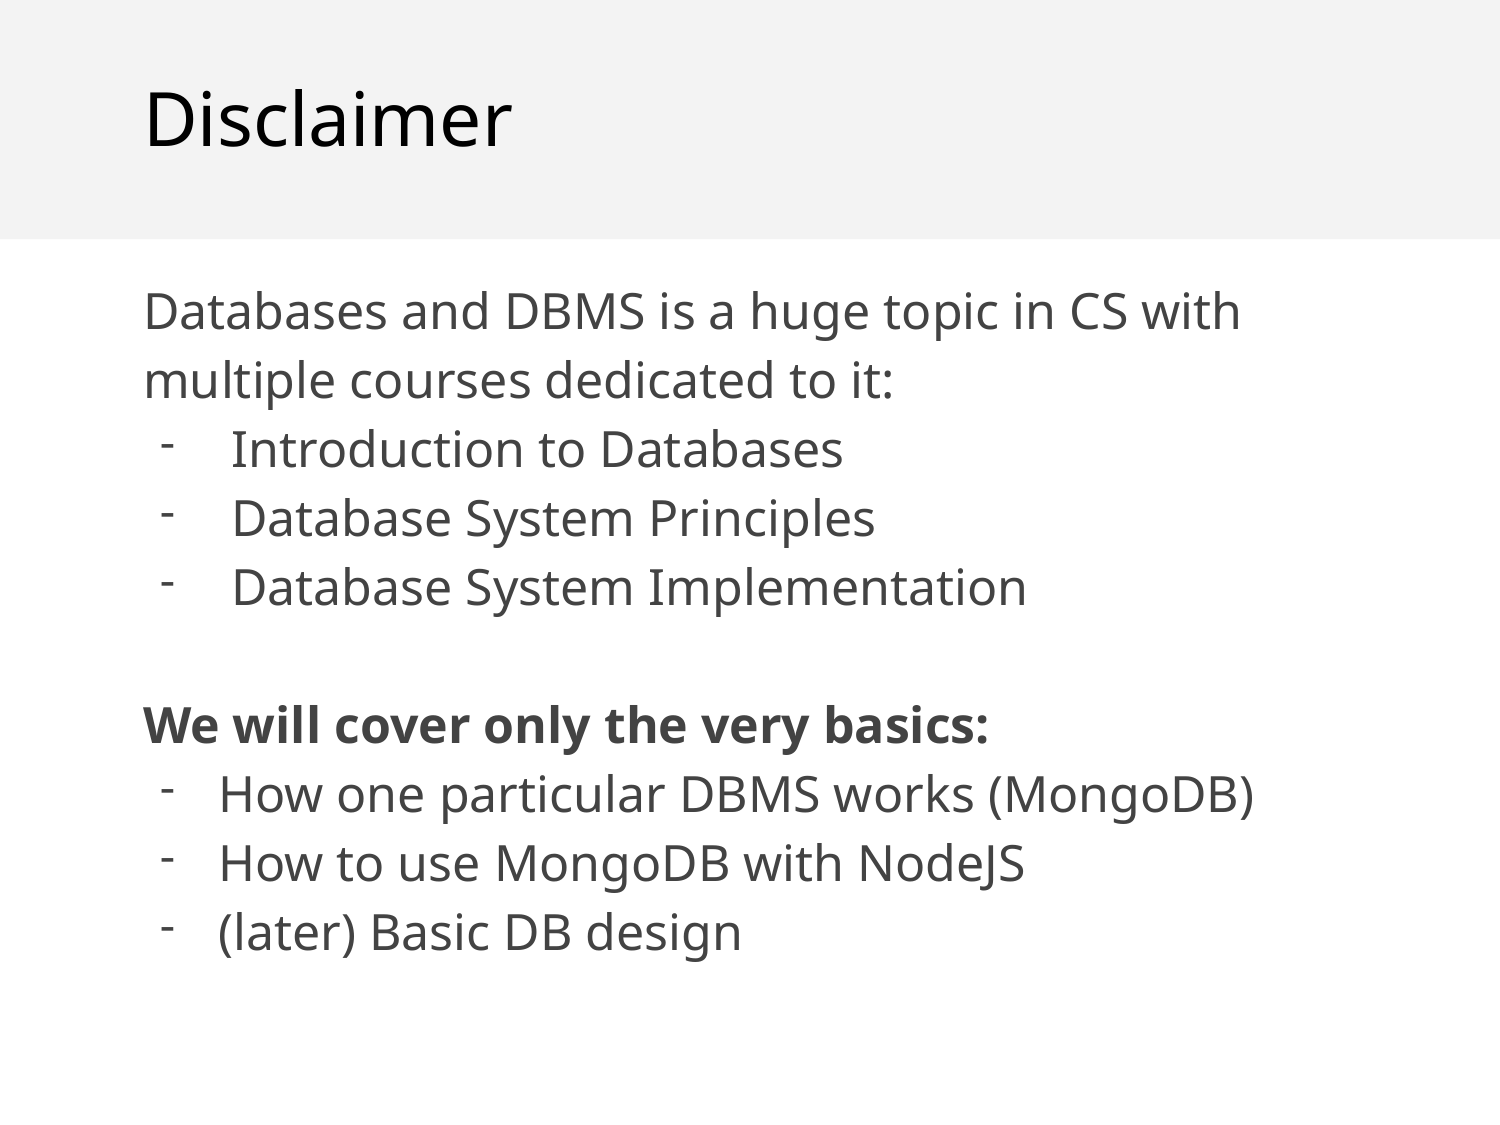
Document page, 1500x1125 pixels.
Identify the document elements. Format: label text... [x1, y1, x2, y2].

title Disclaimer [128, 56, 1372, 183]
list Databases and DBMS is a huge topic in CS with multiple courses dedicated to it: Introduction to Databases Database System Principles Database System Implementation We will cover only the very basics: How one particular DBMS works (MongoDB) How to use MongoDB with NodeJS (later) Basic DB design [128, 255, 1372, 1004]
